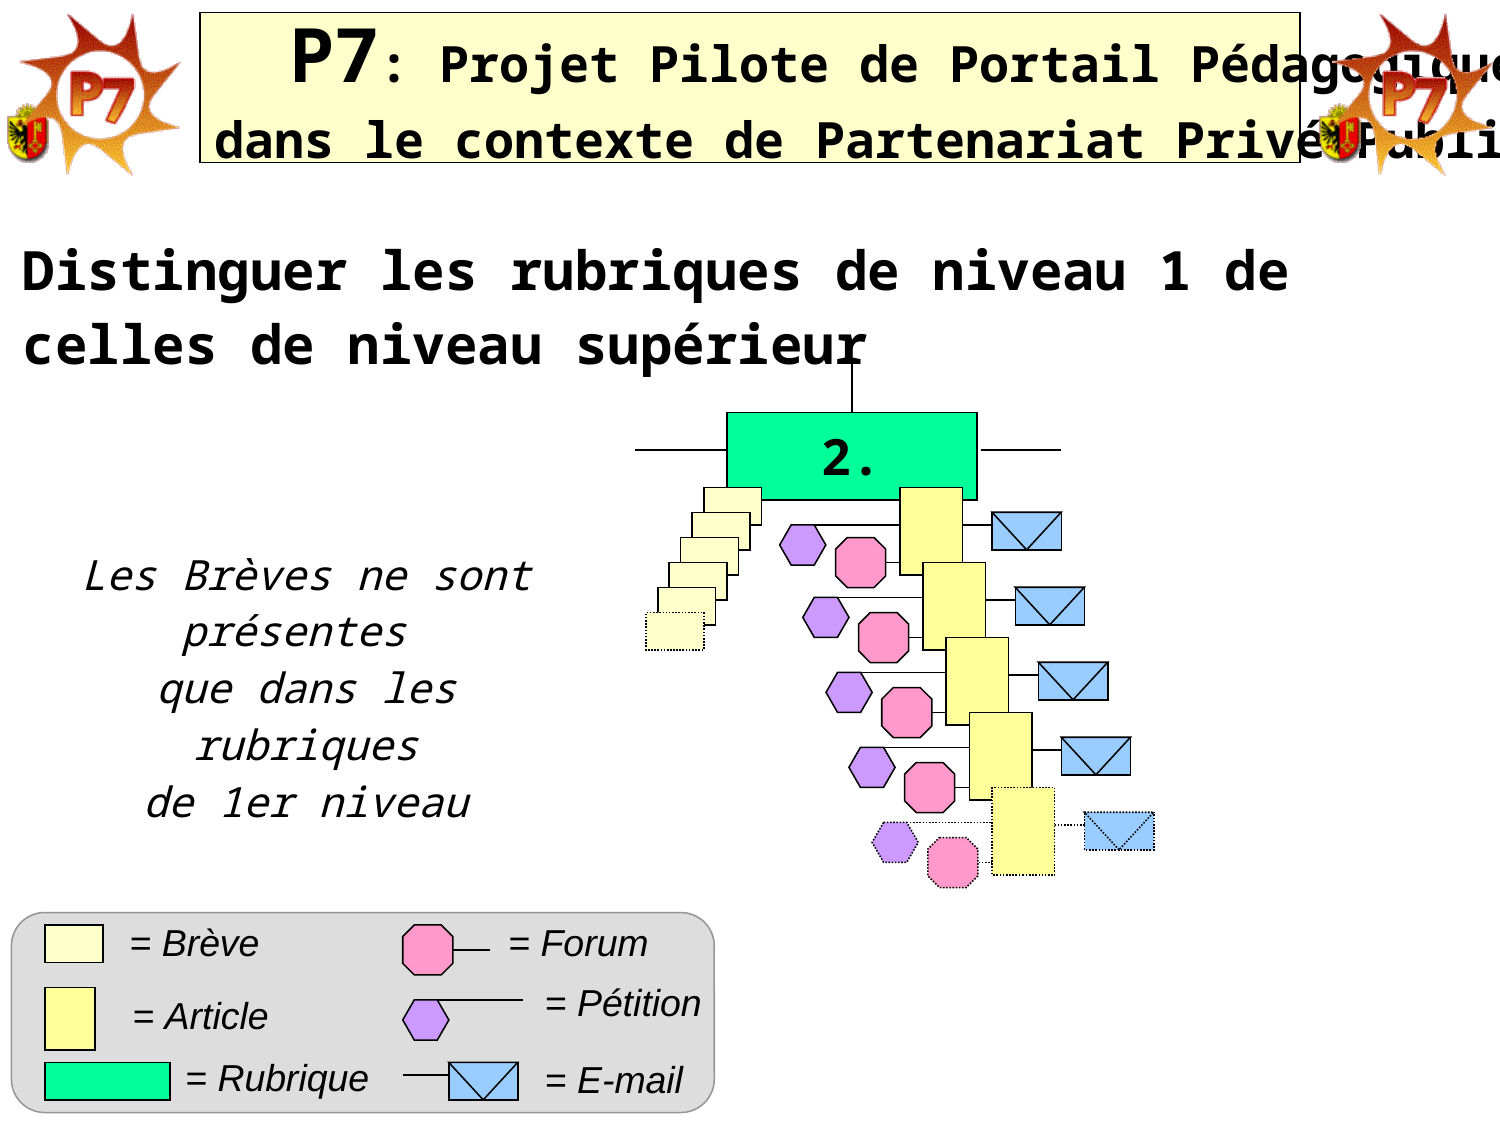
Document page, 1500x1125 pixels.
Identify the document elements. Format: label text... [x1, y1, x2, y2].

picture [0, 0, 188, 188]
text_box = Pétition [529, 975, 717, 1033]
text_box 2. [726, 412, 977, 500]
text_box [872, 822, 919, 863]
text_box = Rubrique [170, 1050, 385, 1108]
text_box [858, 612, 909, 663]
picture [1312, 0, 1500, 188]
text_box [11, 912, 715, 1113]
text_box Les Brèves ne sont présentes que dans les rubriques de 1er niveau [50, 537, 563, 838]
text_box [1038, 662, 1108, 700]
text_box [927, 837, 978, 888]
text_box = Article [117, 987, 284, 1045]
text_box = E-mail [529, 1052, 699, 1110]
text_box [835, 537, 886, 588]
text_box [881, 687, 932, 738]
text_box [779, 524, 826, 566]
text_box [1061, 737, 1131, 775]
text_box = Brève [114, 914, 275, 973]
text_box [1084, 812, 1154, 850]
text_box [900, 487, 1055, 876]
text_box [826, 672, 873, 713]
text_box Distinguer les rubriques de niveau 1 de celles de niveau supérieur [8, 224, 1500, 389]
text_box [904, 762, 955, 813]
text_box P7: Projet Pilote de Portail Pédagogique dans le contexte de Partenariat Privé-Publique [200, 12, 1300, 163]
text_box [646, 487, 762, 650]
text_box [992, 512, 1062, 550]
text_box [1015, 587, 1085, 625]
text_box = Forum [493, 914, 664, 973]
text_box [802, 597, 849, 638]
text_box [848, 747, 896, 788]
